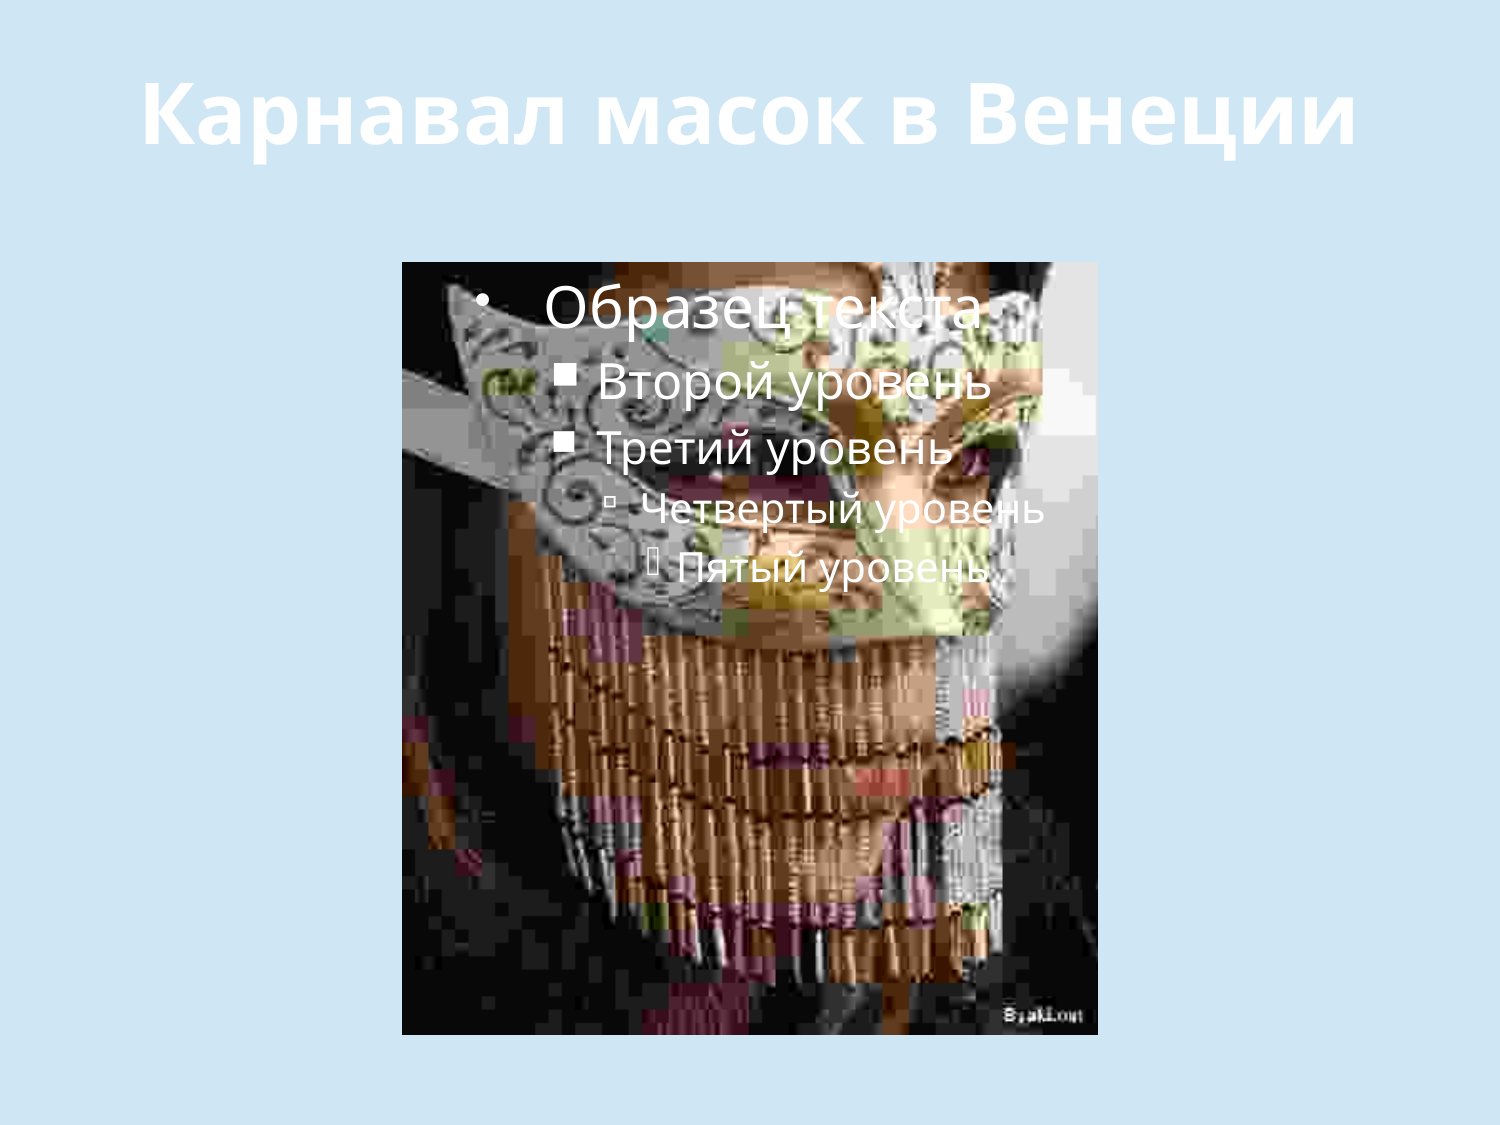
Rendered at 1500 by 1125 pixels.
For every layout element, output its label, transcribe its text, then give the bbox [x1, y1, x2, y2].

title Карнавал масок в Венеции [75, 45, 1425, 176]
picture [402, 262, 1098, 1035]
